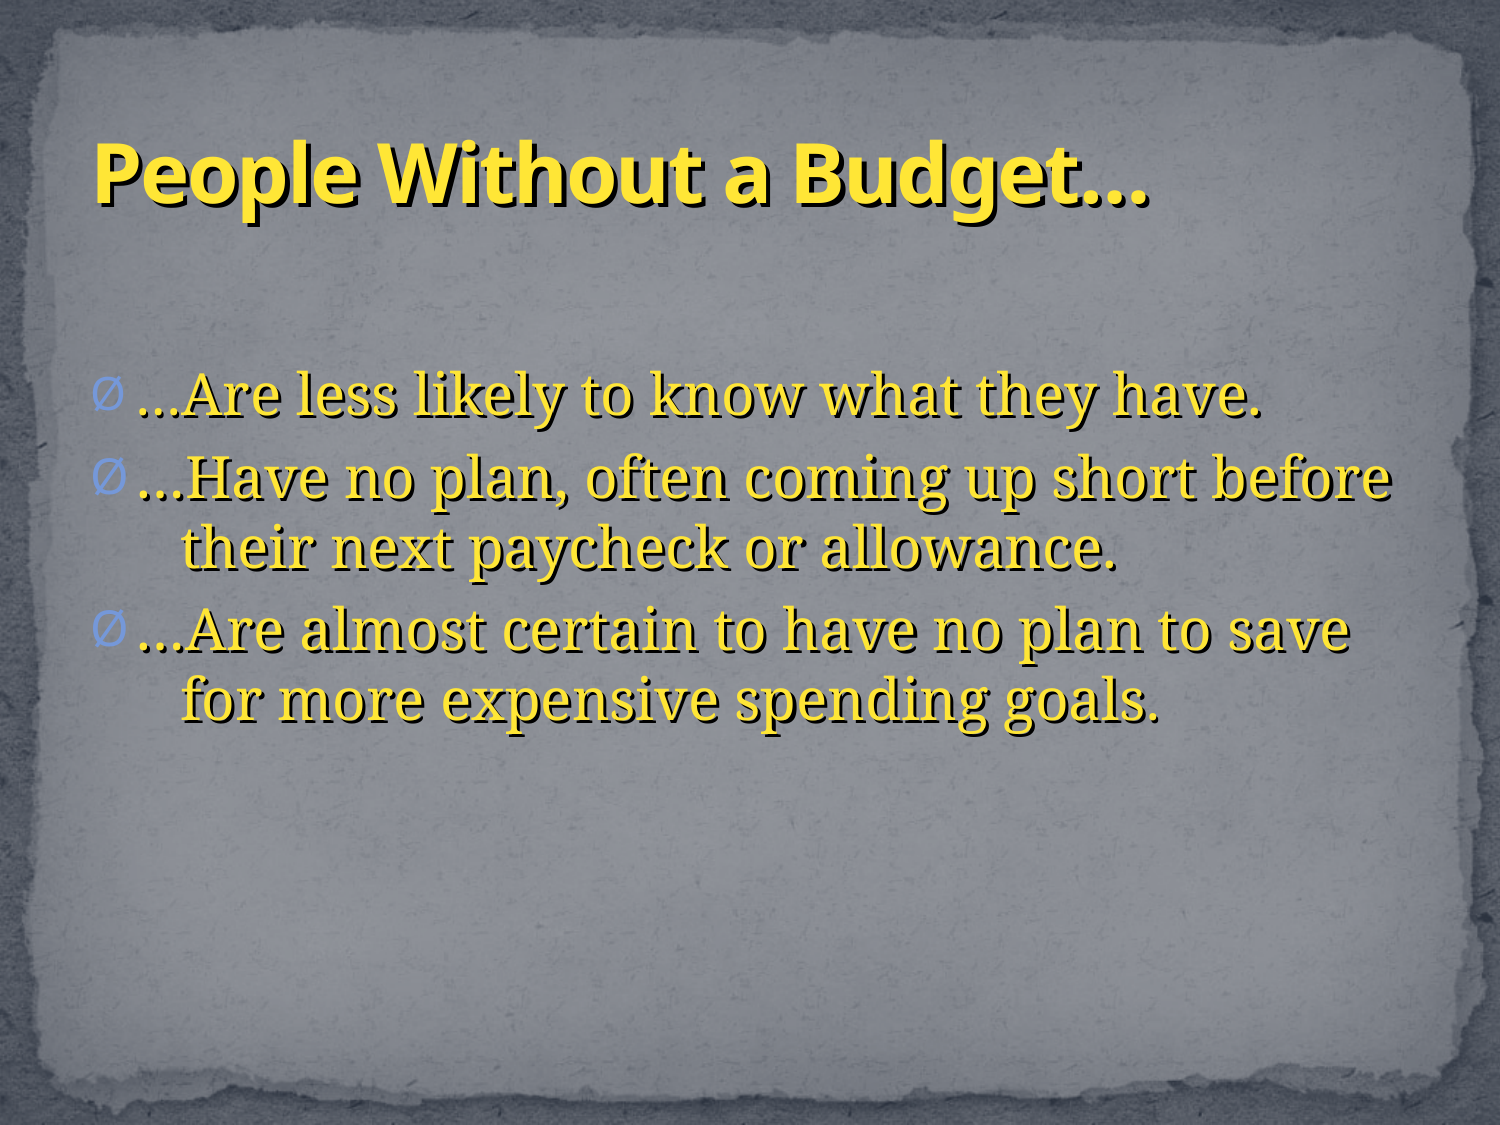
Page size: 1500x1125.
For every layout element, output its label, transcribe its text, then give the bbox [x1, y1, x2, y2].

text_box People Without a Budget… [75, 112, 1426, 233]
text_box …Are less likely to know what they have. …Have no plan, often coming up short before their next paycheck or allowance. …Are almost certain to have no plan to save for more expensive spending goals. [75, 350, 1426, 1093]
